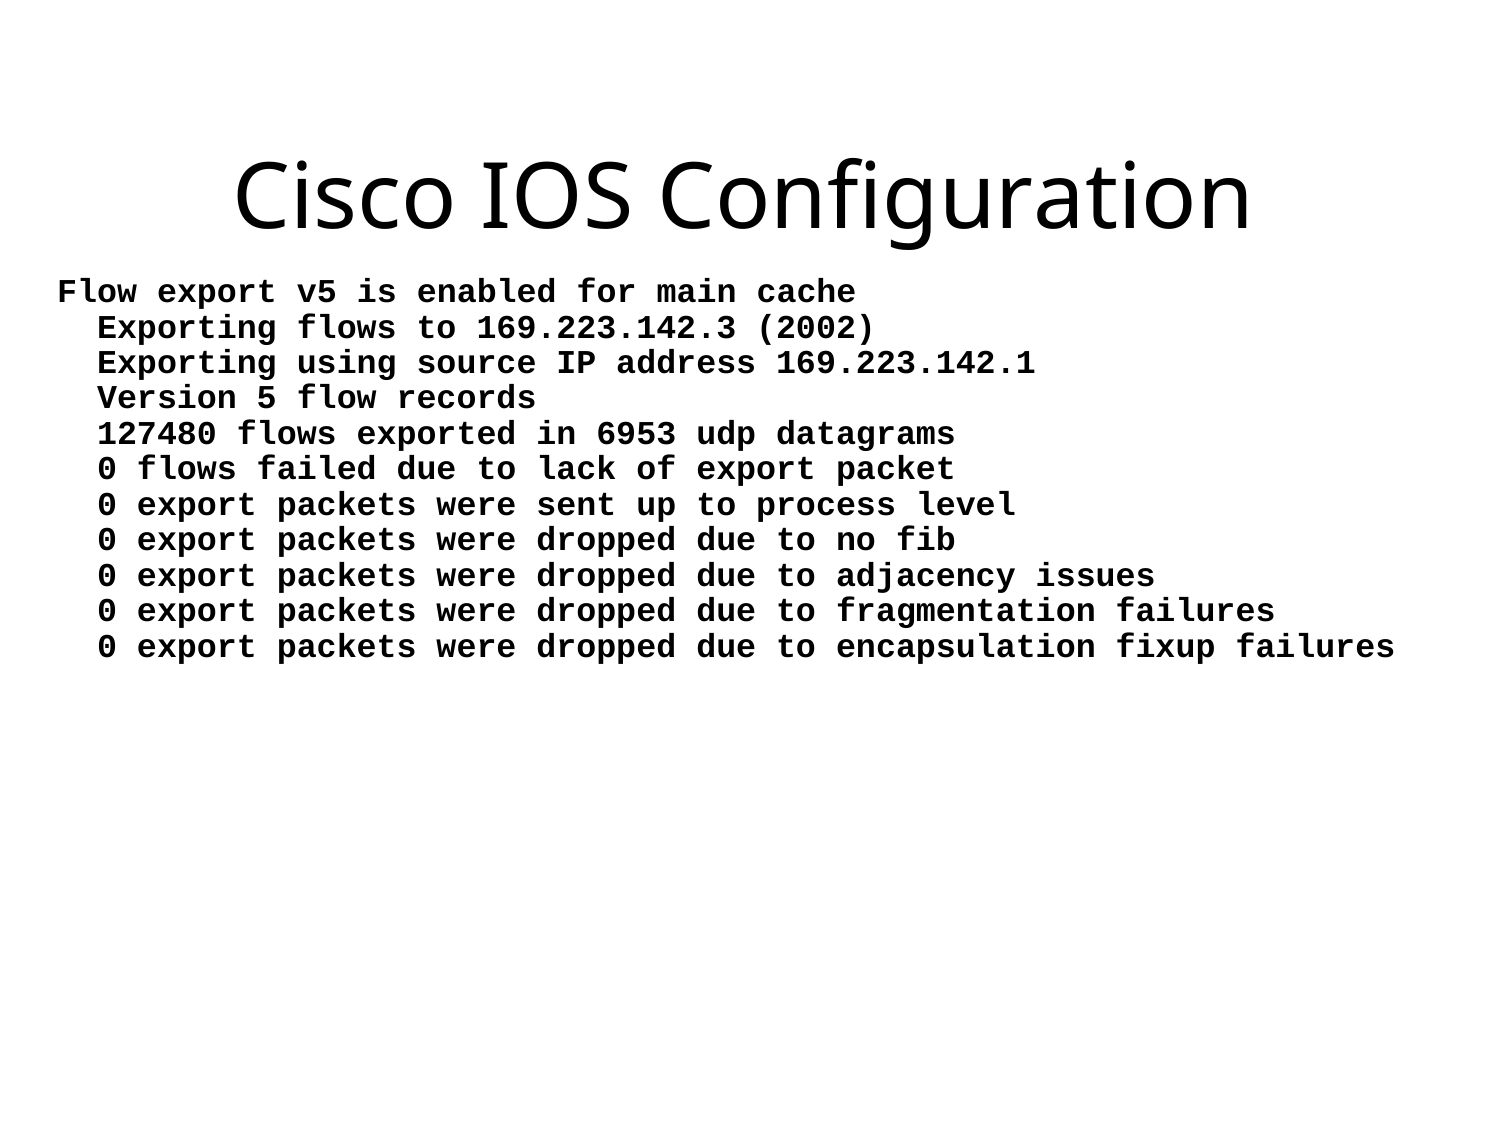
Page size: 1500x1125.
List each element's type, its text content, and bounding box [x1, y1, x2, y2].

text_box Flow export v5 is enabled for main cache Exporting flows to 169.223.142.3 (2002) Exporting using source IP address 169.223.142.1 Version 5 flow records 127480 flows exported in 6953 udp datagrams 0 flows failed due to lack of export packet 0 export packets were sent up to process level 0 export packets were dropped due to no fib 0 export packets were dropped due to adjacency issues 0 export packets were dropped due to fragmentation failures 0 export packets were dropped due to encapsulation fixup failures [51, 274, 1404, 701]
title Cisco IOS Configuration [112, 62, 1388, 274]
